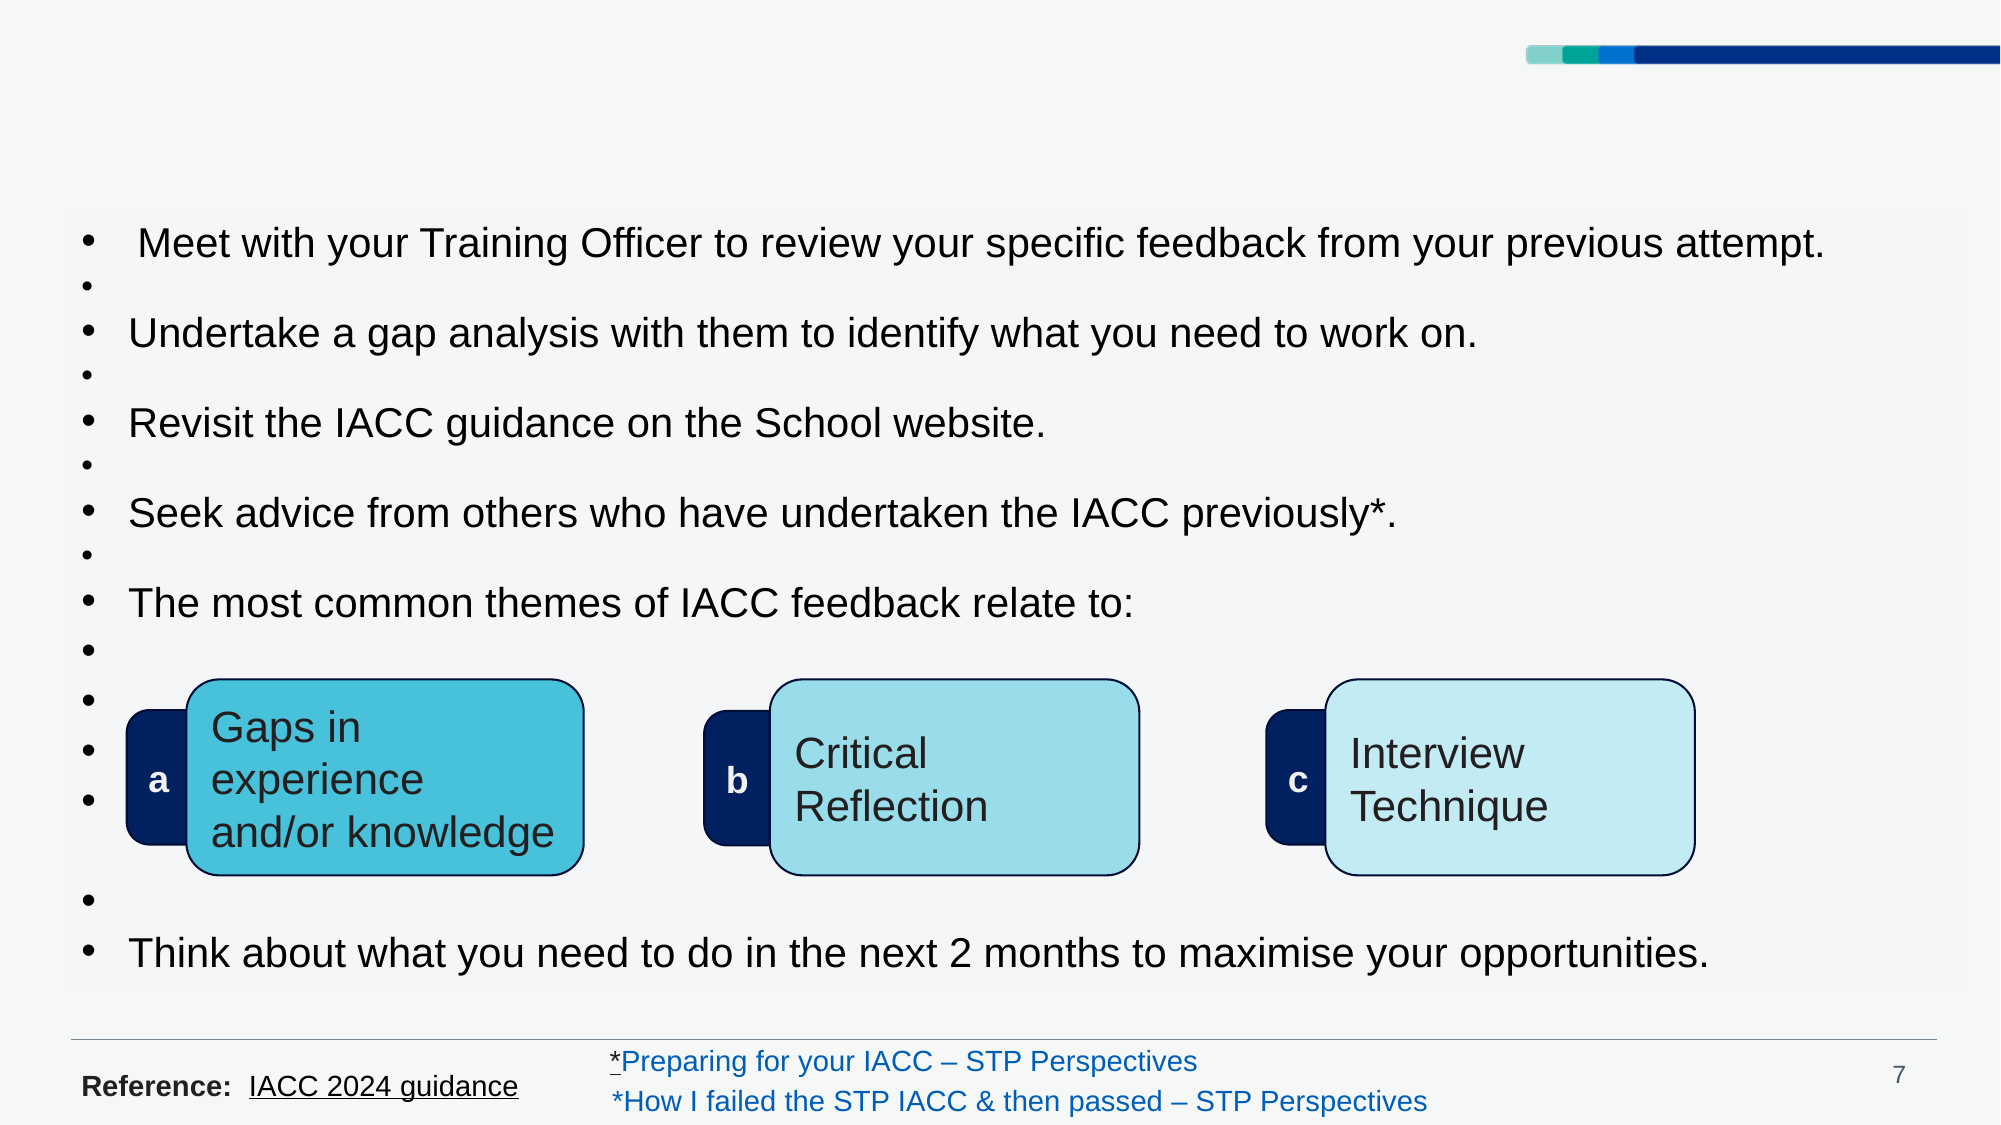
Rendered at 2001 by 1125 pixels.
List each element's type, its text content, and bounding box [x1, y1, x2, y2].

text_box Gaps in experience and/or knowledge [186, 679, 584, 876]
text_box a [126, 710, 186, 845]
text_box Interview Technique [1325, 679, 1695, 876]
text_box Reference: IACC 2024 guidance [66, 1059, 597, 1110]
title What to do between now and the resit [66, 14, 1938, 157]
text_box b [704, 711, 769, 846]
text_box Meet with your Training Officer to review your specific feedback from your previous attempt. Undertake a gap analysis with them to identify what you need to work on. Revisit the IACC guidance on the School website. Seek advice from others who have undertaken the IACC previously*. The most common themes of IACC feedback relate to: Think about what you need to do in the next 2 months to maximise your opportunities. [66, 208, 1965, 991]
text_box Critical Reflection [769, 679, 1140, 876]
text_box c [1266, 710, 1325, 845]
text_box *Preparing for your IACC – STP Perspectives [594, 1035, 1255, 1086]
text_box *How I failed the STP IACC & then passed – STP Perspectives [597, 1074, 1472, 1125]
